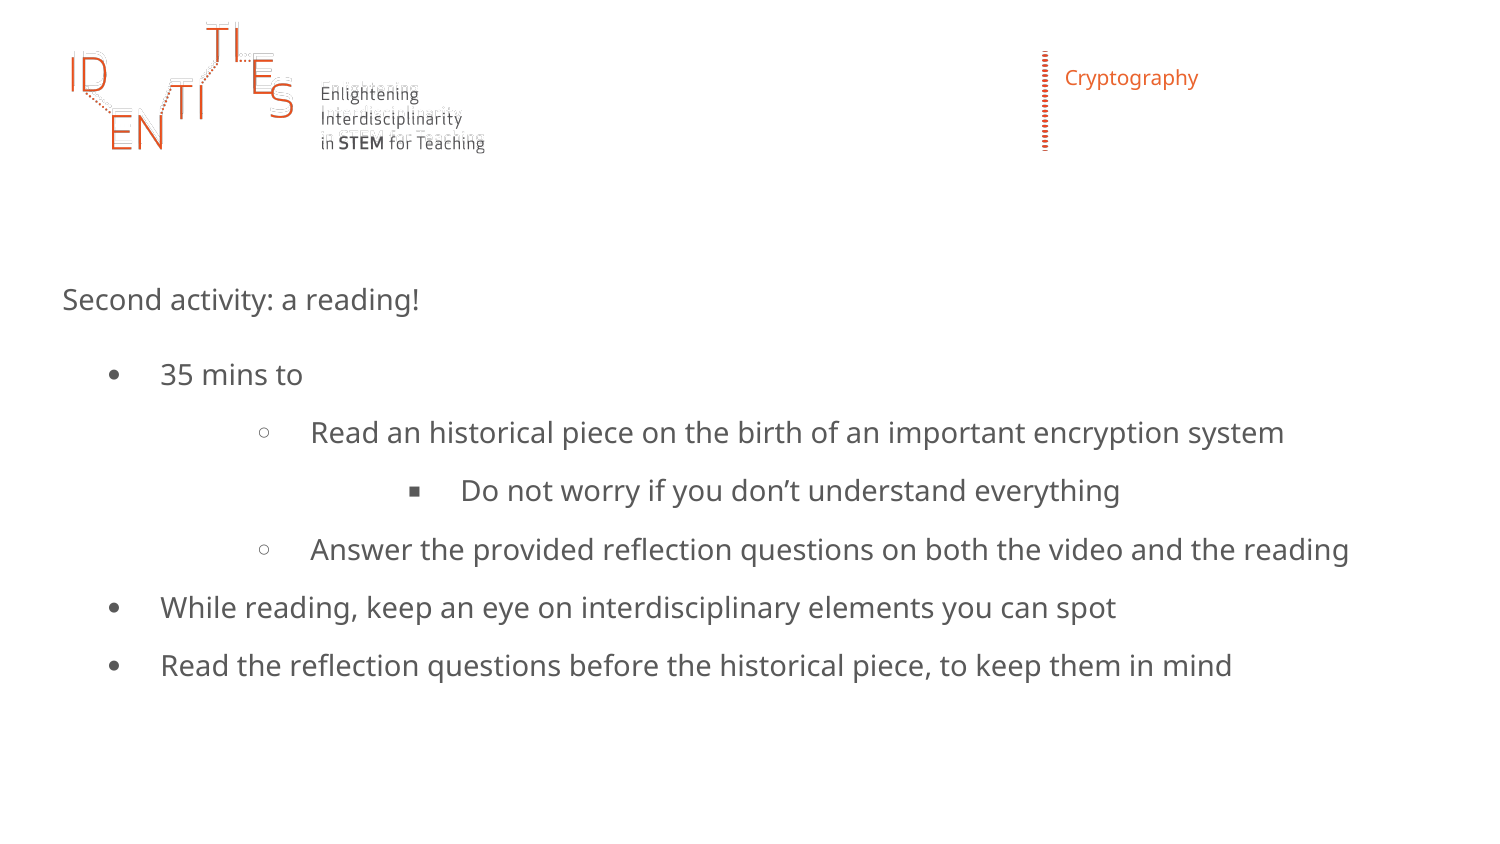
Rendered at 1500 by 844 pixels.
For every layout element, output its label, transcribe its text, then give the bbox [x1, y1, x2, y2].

picture [1042, 51, 1051, 151]
text_box Cryptography [1049, 57, 1472, 164]
text_box Second activity: a reading! 35 mins to Read an historical piece on the birth of an important encryption system Do not worry if you don’t understand everything Answer the provided reflection questions on both the video and the reading While reading, keep an eye on interdisciplinary elements you can spot Read the reflection questions before the historical piece, to keep them in mind [47, 271, 1443, 822]
picture [71, 18, 485, 157]
